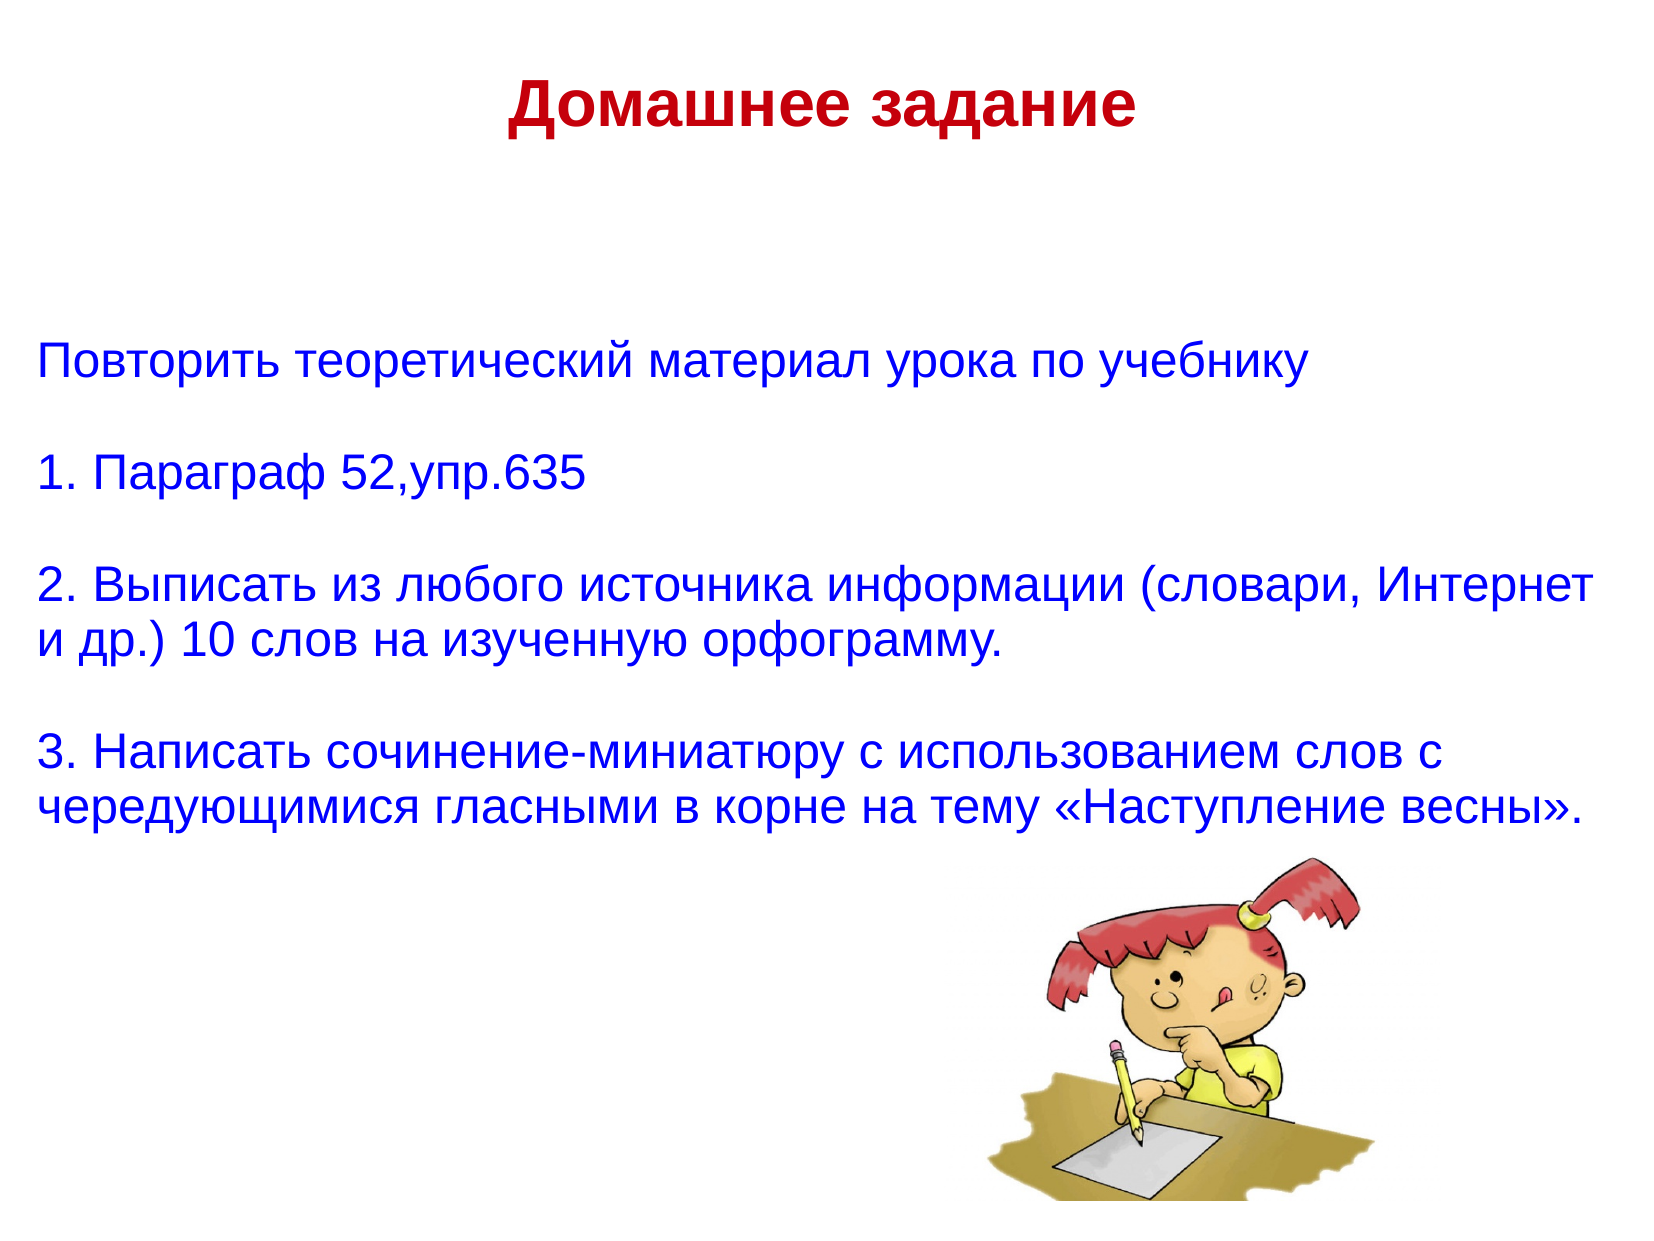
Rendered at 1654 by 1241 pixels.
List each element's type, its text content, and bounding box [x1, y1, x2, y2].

text_box Домашнее задание Повторить теоретический материал урока по учебнику 1. Параграф 52,упр.635 2. Выписать из любого источника информации (словари, Интернет и др.) 10 слов на изученную орфограмму. 3. Написать сочинение-миниатюру с использованием слов с чередующимися гласными в корне на тему «Наступление весны». [21, 59, 1625, 842]
picture [944, 856, 1441, 1201]
